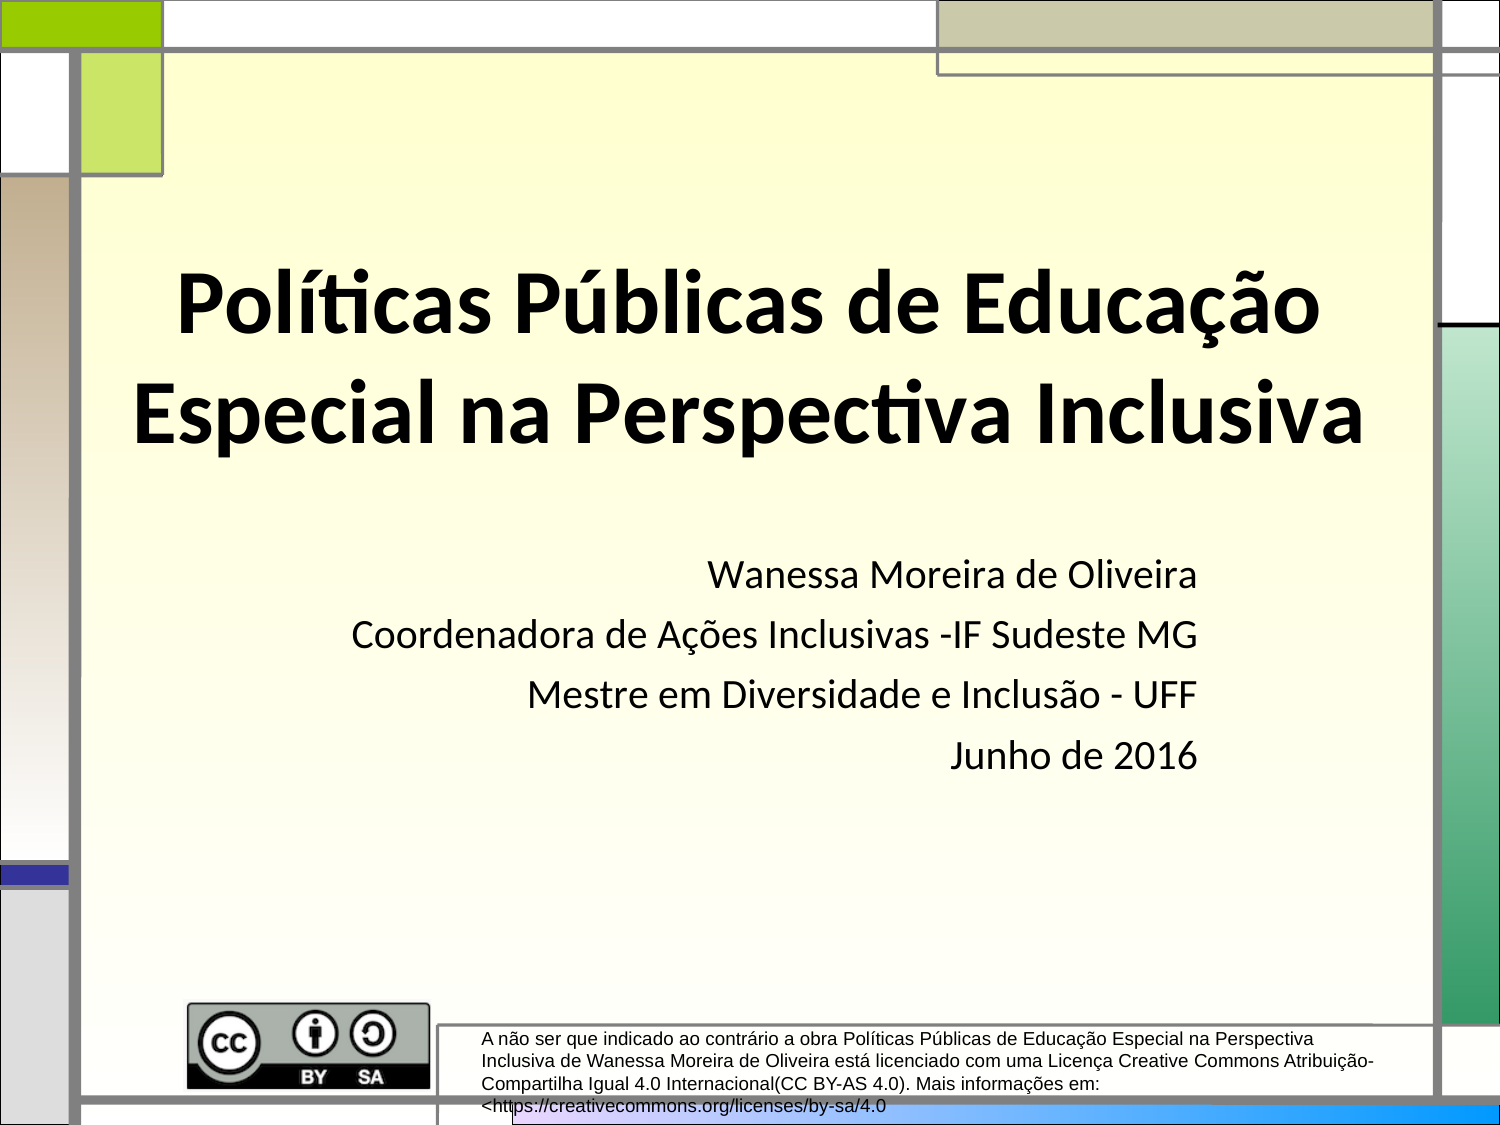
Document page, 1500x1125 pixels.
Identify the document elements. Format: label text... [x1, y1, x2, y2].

title Políticas Públicas de Educação Especial na Perspectiva Inclusiva [112, 231, 1388, 473]
text_box A não ser que indicado ao contrário a obra Políticas Públicas de Educação Especial na Perspectiva Inclusiva de Wanessa Moreira de Oliveira está licenciado com uma Licença Creative Commons Atribuição-Compartilha Igual 4.0 Internacional(CC BY-AS 4.0). Mais informações em: <https://creativecommons.org/licenses/by-sa/4.0 [466, 1019, 1412, 1124]
picture [183, 999, 432, 1092]
subtitle Wanessa Moreira de Oliveira Coordenadora de Ações Inclusivas -IF Sudeste MG Mestre em Diversidade e Inclusão - UFF Junho de 2016 [336, 538, 1387, 752]
